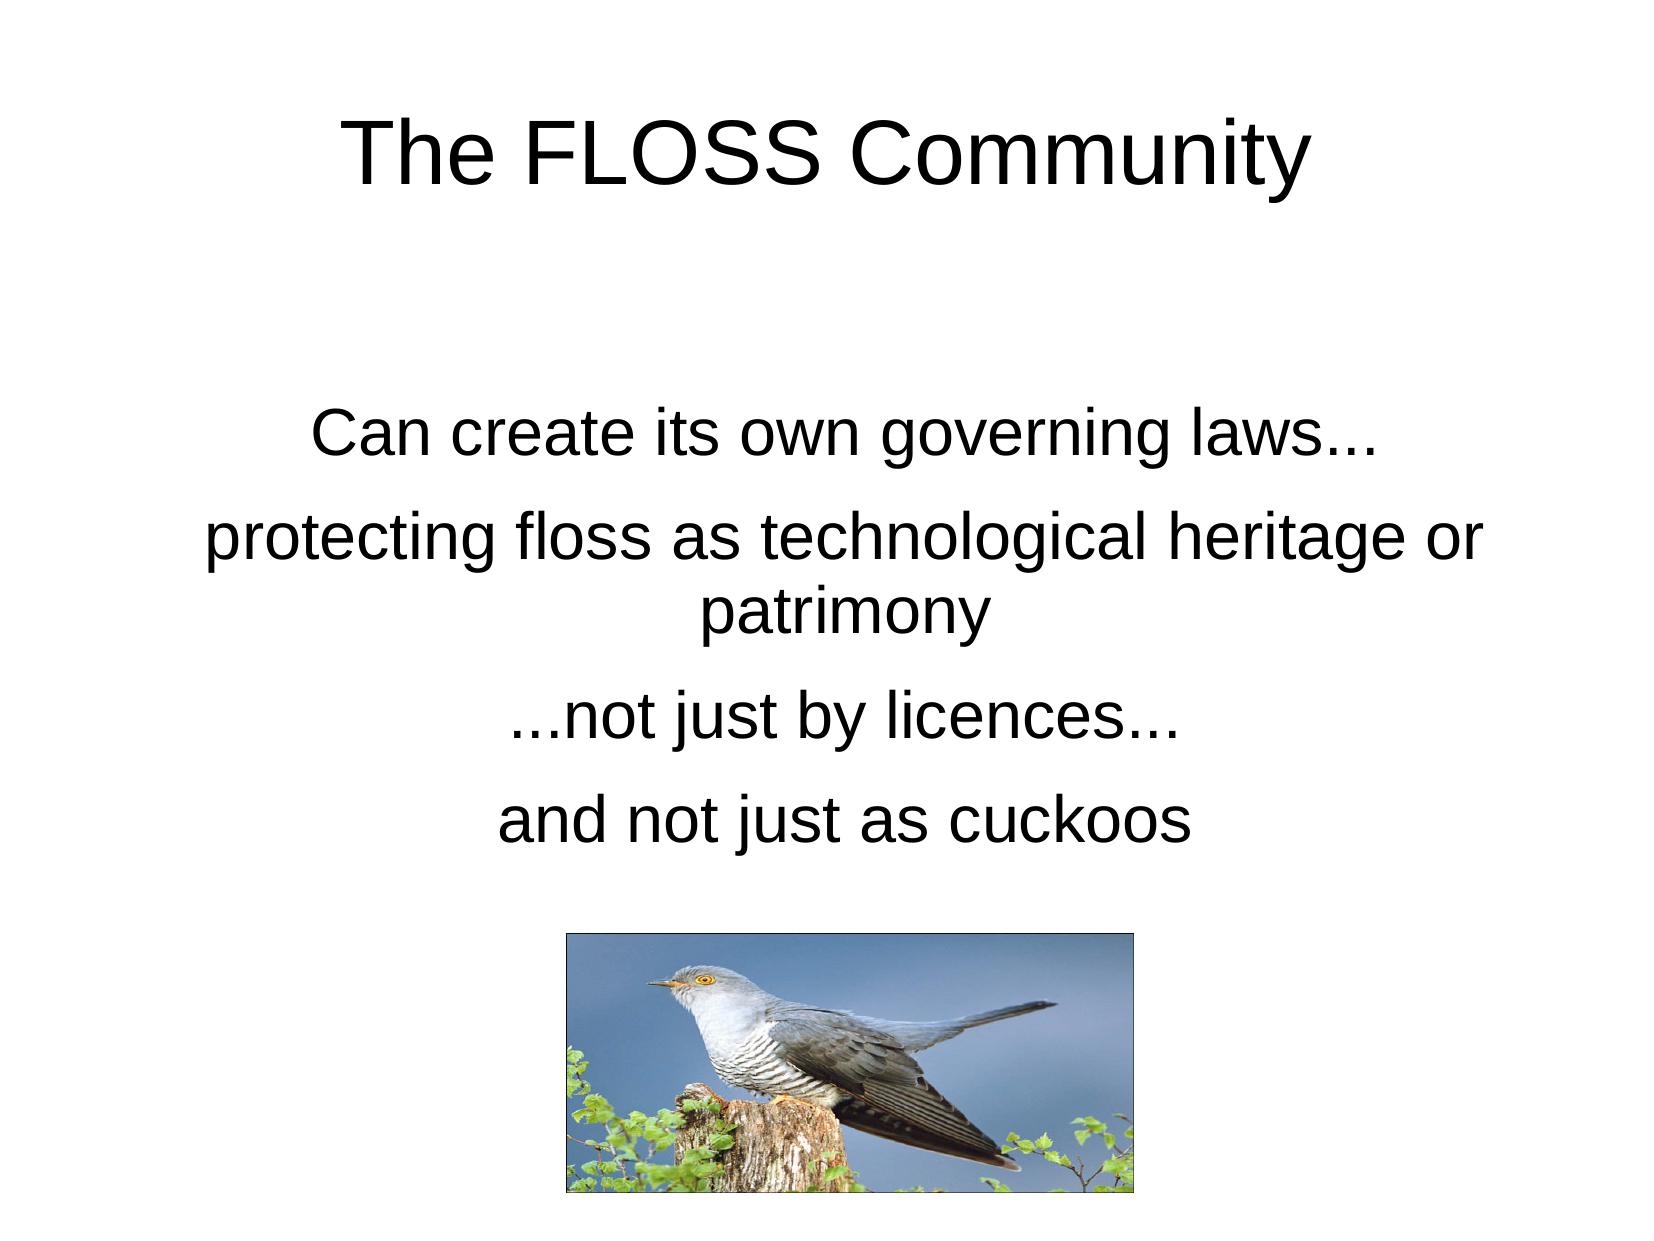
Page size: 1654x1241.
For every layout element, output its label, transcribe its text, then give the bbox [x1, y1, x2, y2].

list Can create its own governing laws... protecting floss as technological heritage or patrimony ...not just by licences... and not just as cuckoos [82, 290, 1538, 1010]
picture [566, 933, 1134, 1193]
title The FLOSS Community [82, 49, 1571, 257]
